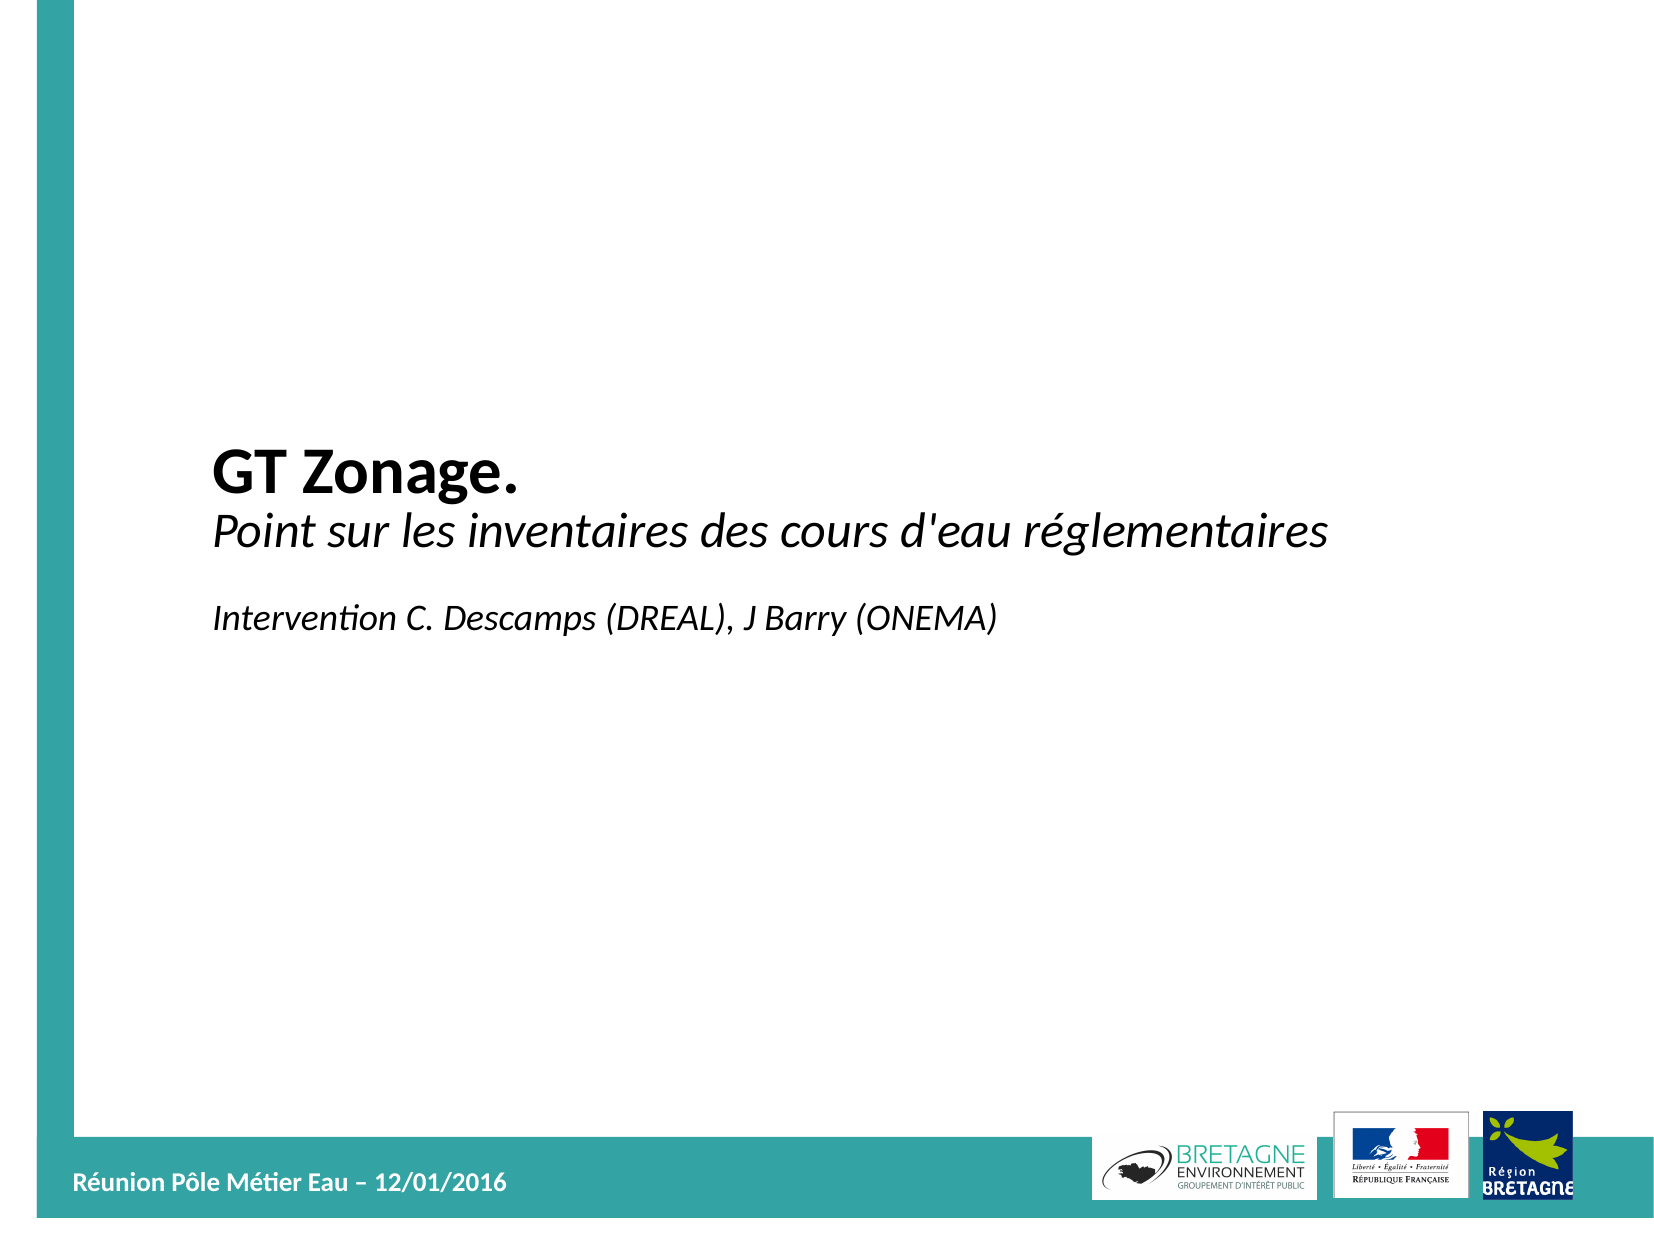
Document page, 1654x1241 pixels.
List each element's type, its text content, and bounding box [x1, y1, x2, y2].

title GT Zonage. Point sur les inventaires des cours d'eau réglementaires Intervention C. Descamps (DREAL), J Barry (ONEMA) [212, 414, 1514, 736]
picture [1333, 1111, 1470, 1198]
picture [1092, 1134, 1317, 1200]
picture [1483, 1111, 1573, 1200]
